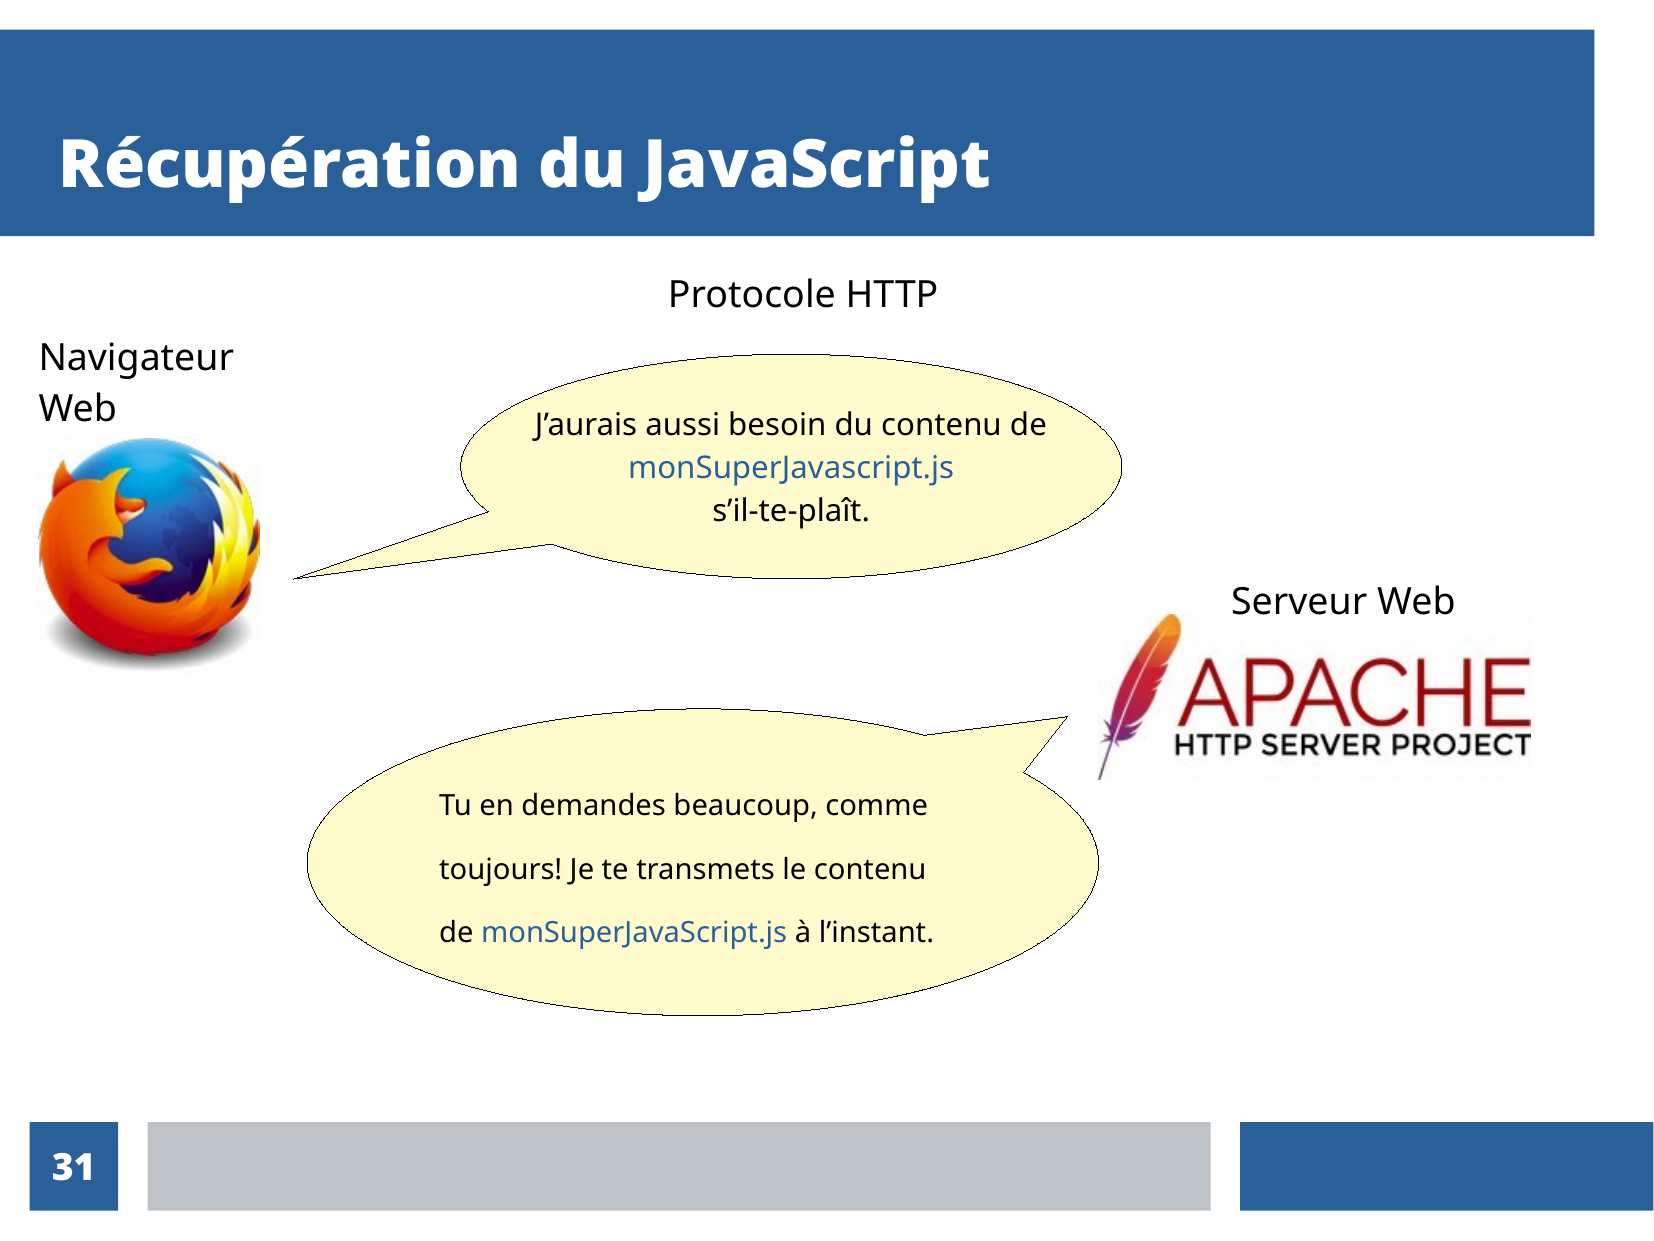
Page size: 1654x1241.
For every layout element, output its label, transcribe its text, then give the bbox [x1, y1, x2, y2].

picture [38, 438, 260, 674]
text_box Serveur Web [1216, 566, 1489, 626]
text_box Navigateur Web [23, 323, 296, 426]
picture [1098, 614, 1531, 780]
text_box Tu en demandes beaucoup, comme toujours! Je te transmets le contenu de monSuperJavaScript.js à l’instant. [307, 708, 1099, 1016]
text_box Protocole HTTP [637, 259, 969, 319]
title Récupération du JavaScript [59, 59, 1595, 207]
text_box J’aurais aussi besoin du contenu de monSuperJavascript.js s’il-te-plaît. [293, 354, 1122, 580]
